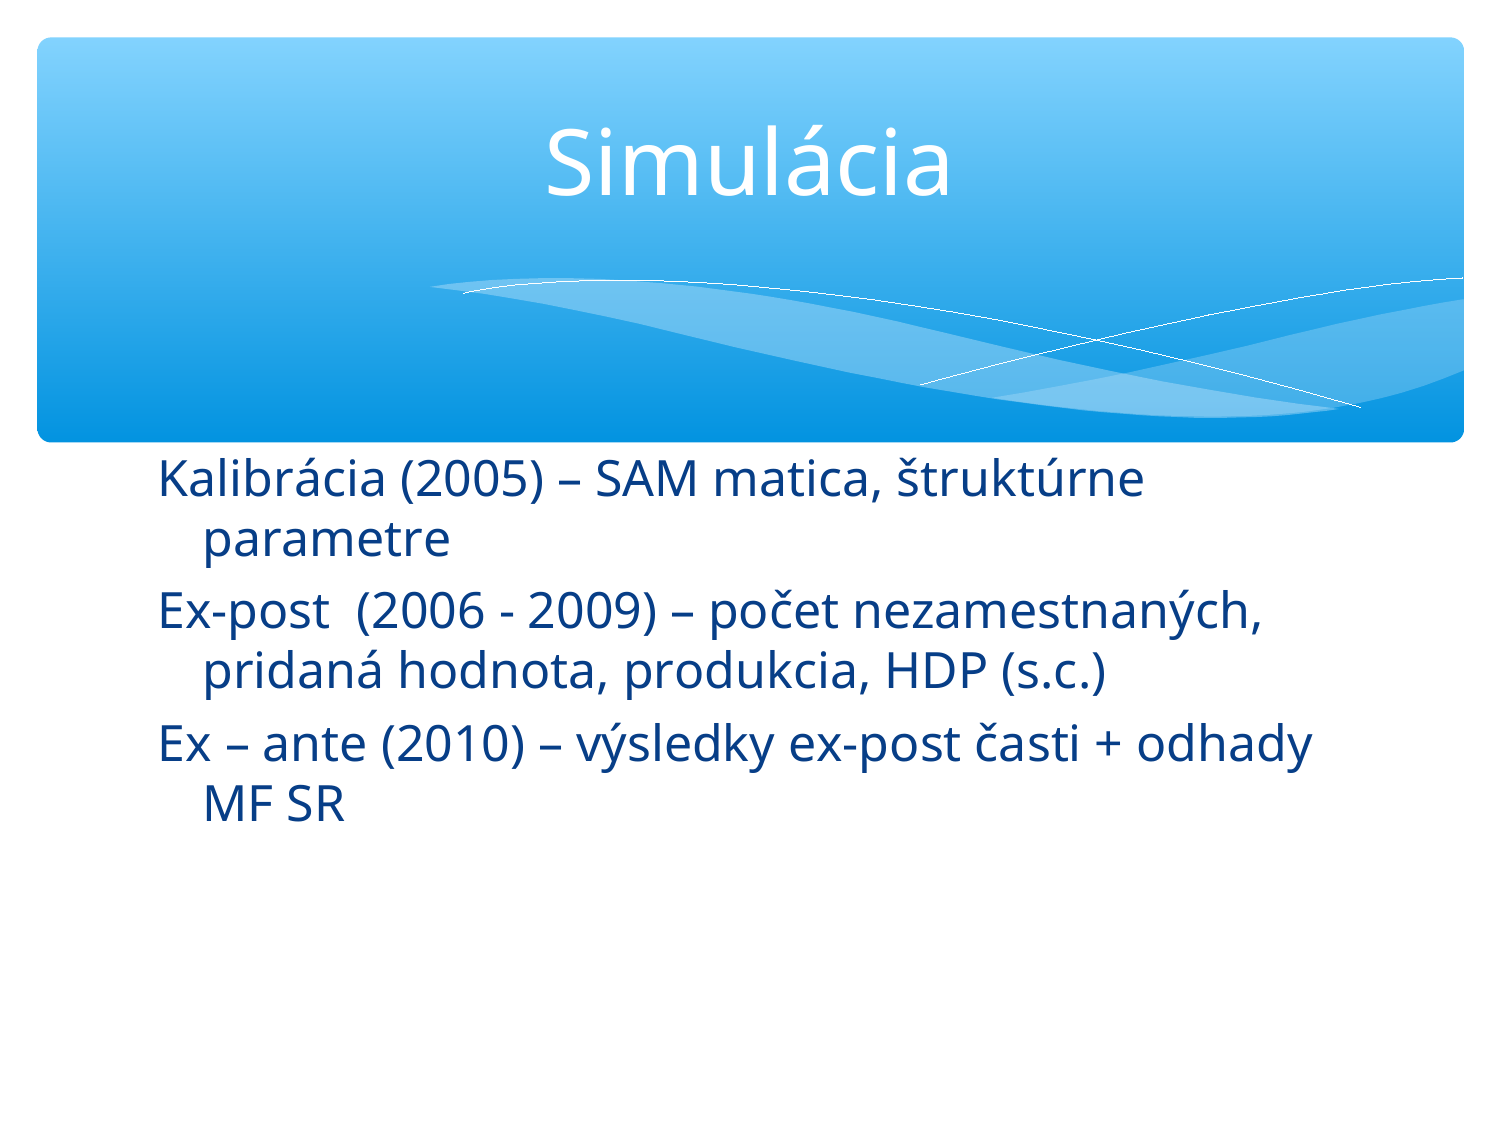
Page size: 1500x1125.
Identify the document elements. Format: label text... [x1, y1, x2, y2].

title Simulácia [75, 55, 1426, 262]
list Kalibrácia (2005) – SAM matica, štruktúrne parametre Ex-post (2006 - 2009) – počet nezamestnaných, pridaná hodnota, produkcia, HDP (s.c.) Ex – ante (2010) – výsledky ex-post časti + odhady MF SR [142, 438, 1359, 1005]
